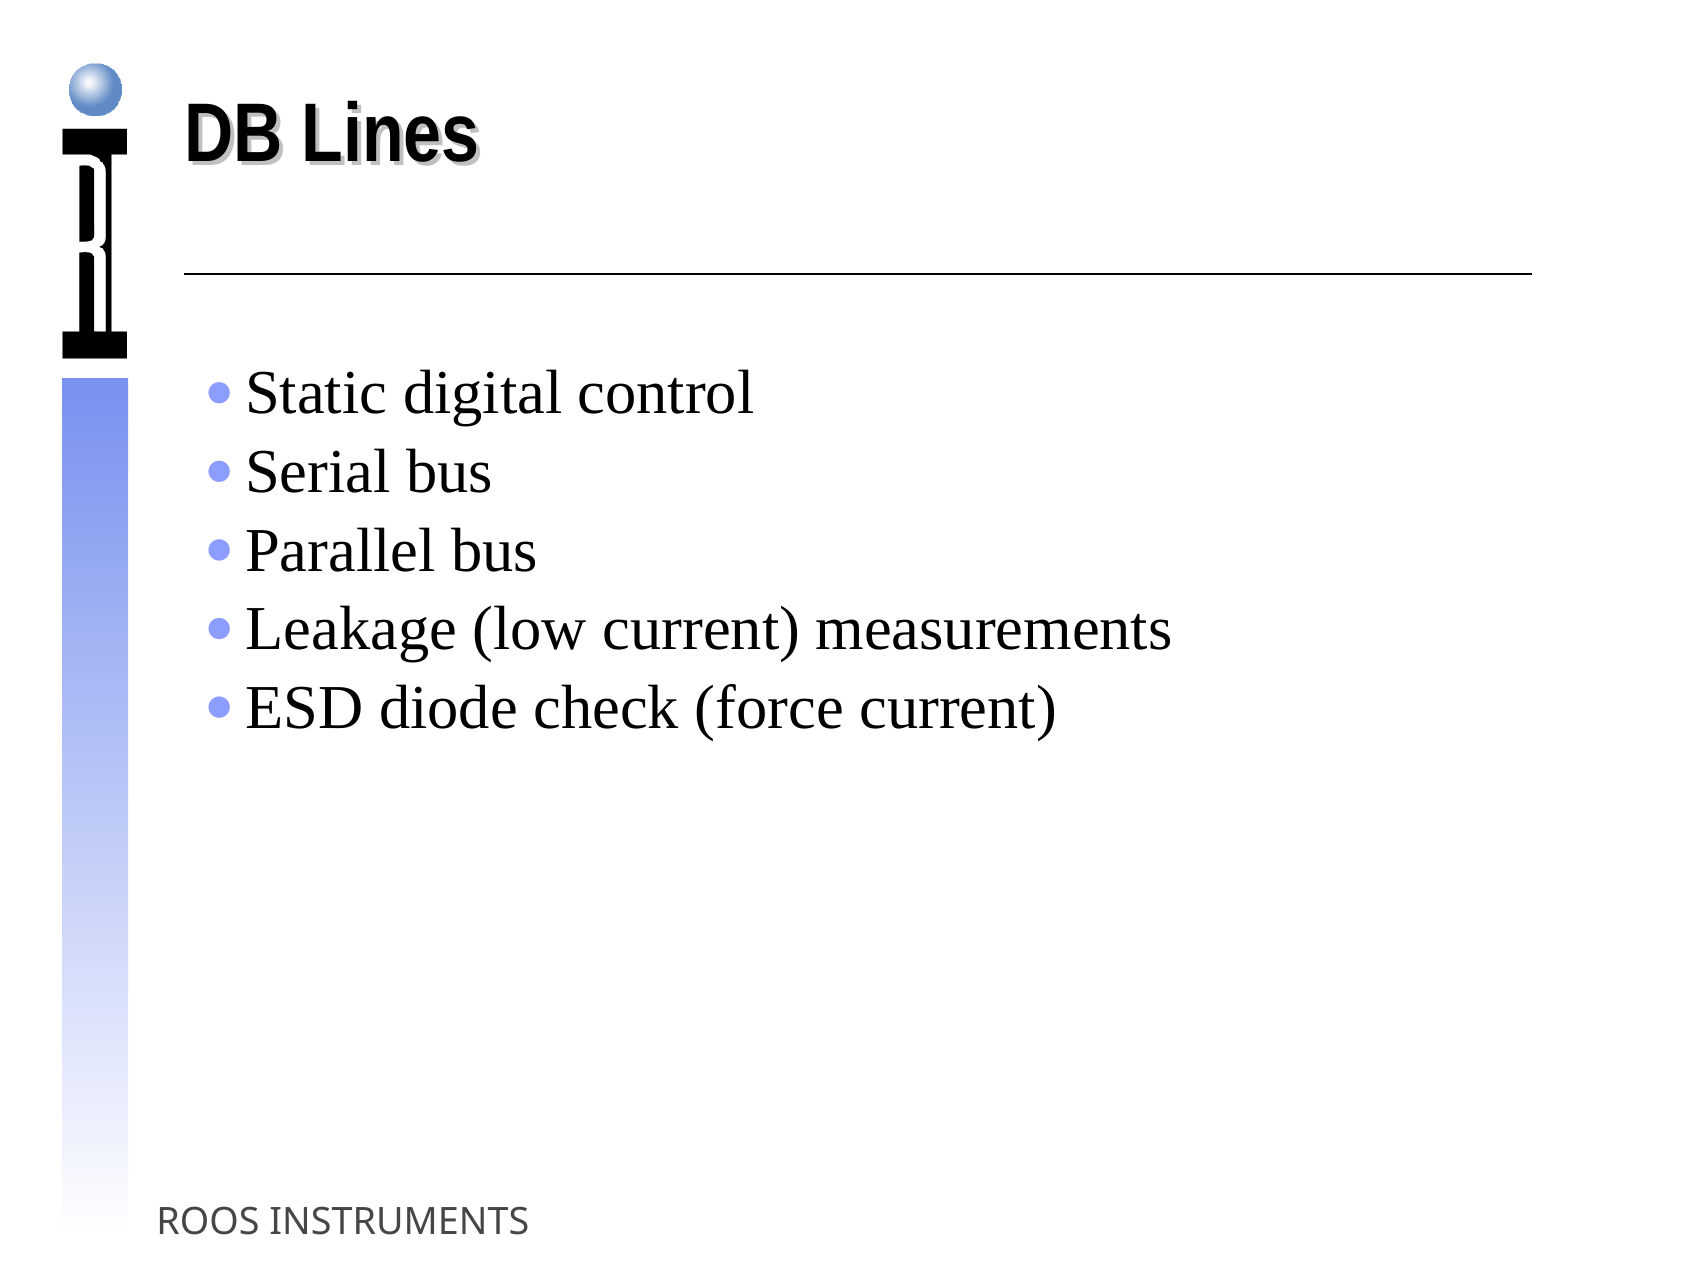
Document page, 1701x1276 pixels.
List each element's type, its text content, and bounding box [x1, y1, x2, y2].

text_box Static digital control Serial bus Parallel bus Leakage (low current) measurements ESD diode check (force current) [192, 358, 1550, 749]
text_box DB Lines [184, 92, 1539, 268]
